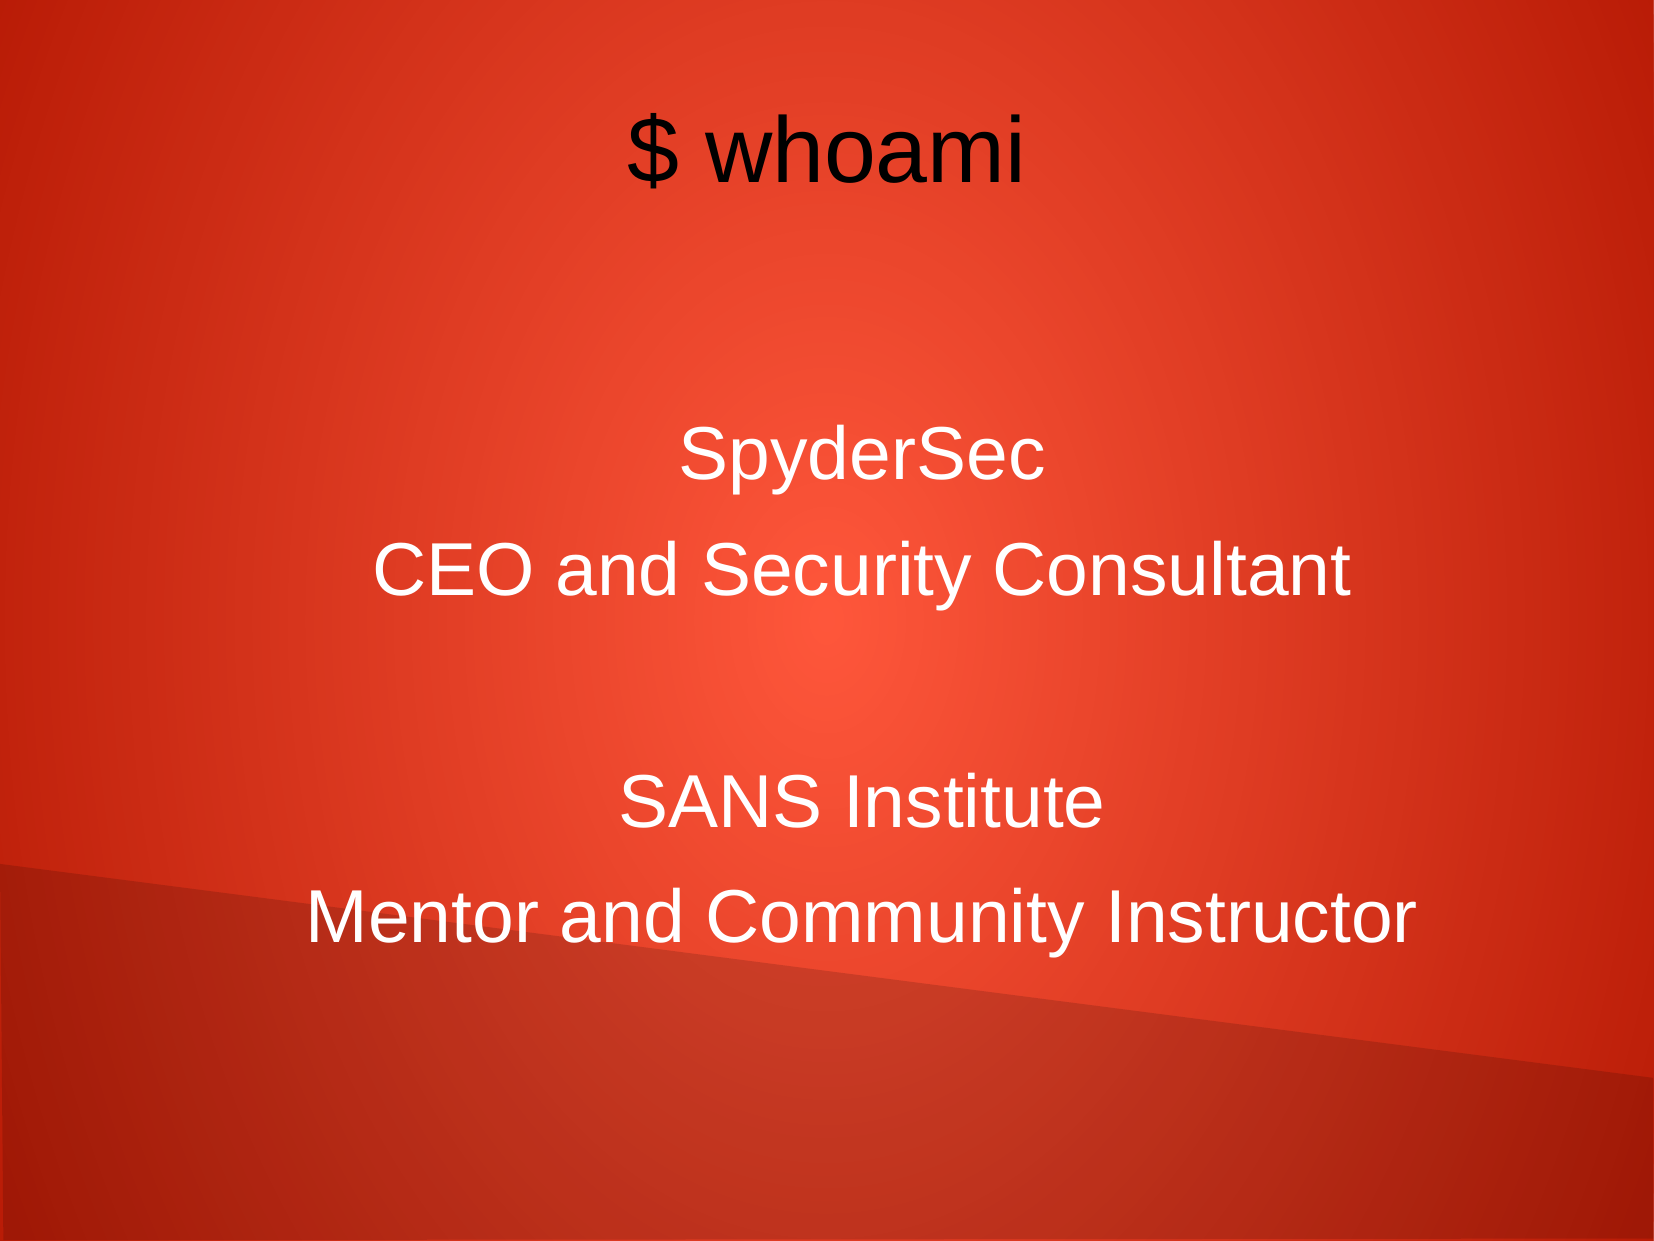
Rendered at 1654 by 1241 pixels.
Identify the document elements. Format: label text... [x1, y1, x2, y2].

list SpyderSec CEO and Security Consultant SANS Institute Mentor and Community Instructor [82, 299, 1571, 1019]
title $ whoami [82, 47, 1571, 252]
